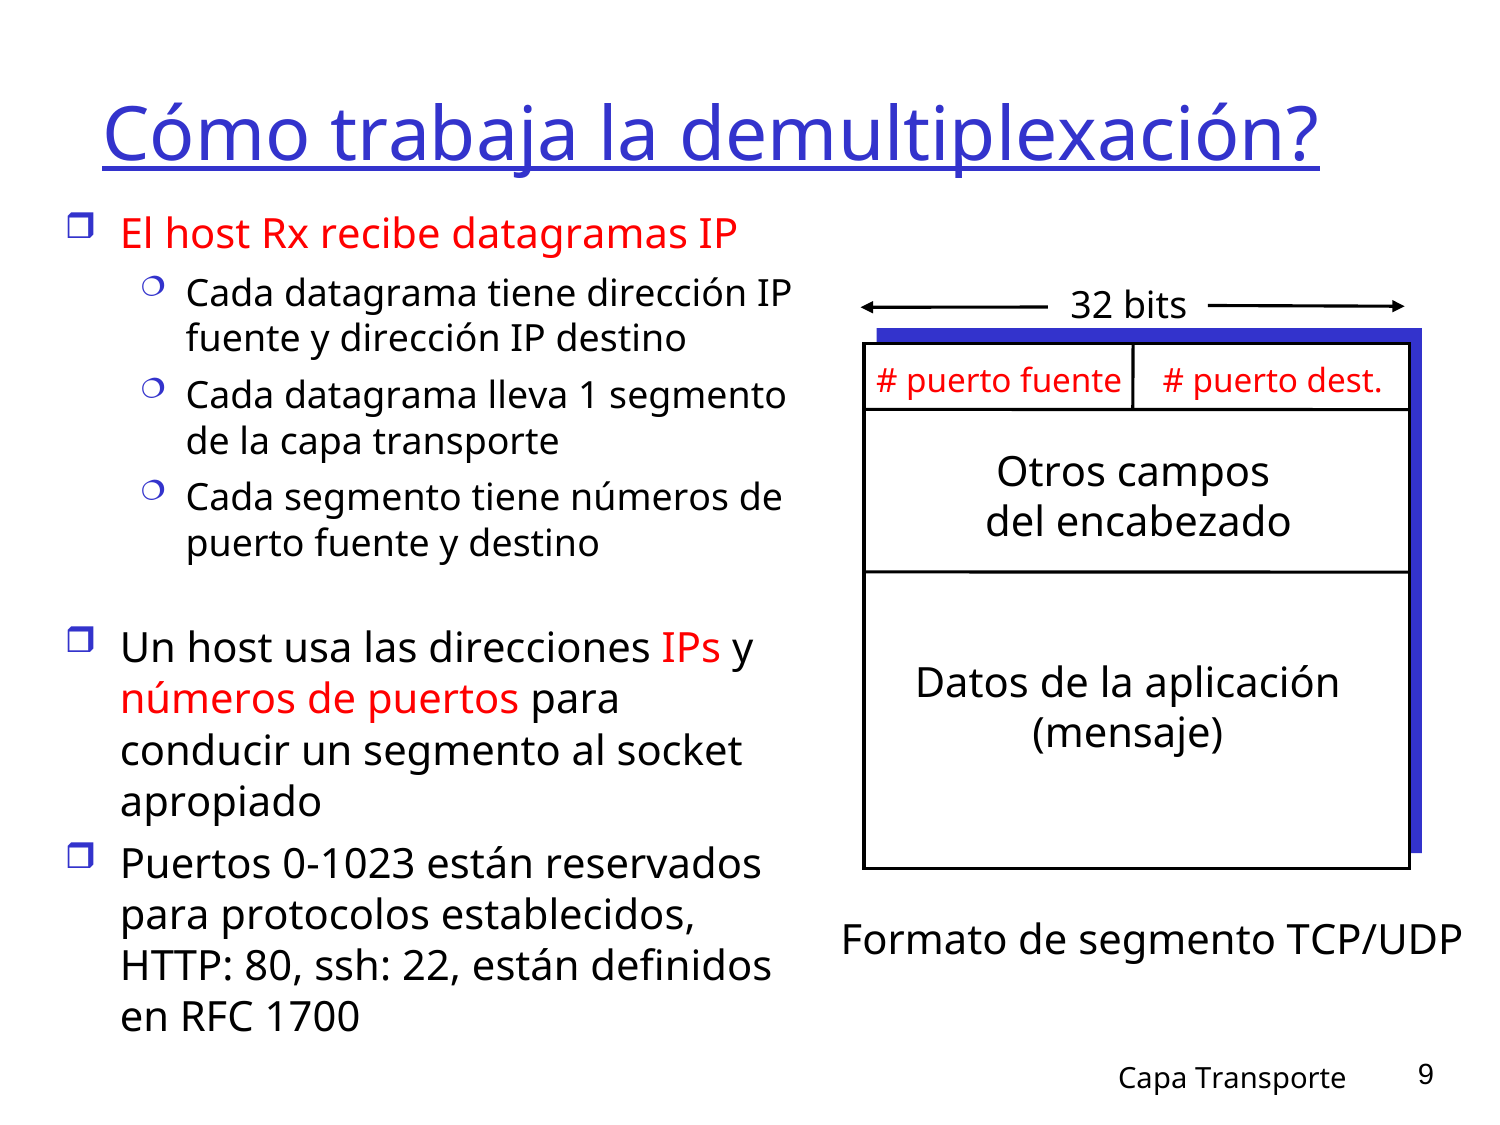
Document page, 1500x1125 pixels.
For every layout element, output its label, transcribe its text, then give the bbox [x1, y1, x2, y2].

text_box Datos de la aplicación (mensaje)‏ [899, 648, 1356, 764]
text_box Otros campos del encabezado [970, 437, 1307, 553]
text_box # puerto dest. [1147, 351, 1399, 407]
list El host Rx recibe datagramas IP Cada datagrama tiene dirección IP fuente y dirección IP destino Cada datagrama lleva 1 segmento de la capa transporte Cada segmento tiene números de puerto fuente y destino Un host usa las direcciones IPs y números de puertos para conducir un segmento al socket apropiado Puertos 0-1023 están reservados para protocolos establecidos, HTTP: 80, ssh: 22, están definidos en RFC 1700 [49, 200, 813, 1101]
text_box Formato de segmento TCP/UDP [825, 905, 1479, 971]
text_box 32 bits [1055, 273, 1203, 334]
text_box # puerto fuente [861, 351, 1131, 407]
text_box [864, 328, 1422, 869]
title Cómo trabaja la demultiplexación? [87, 37, 1463, 225]
